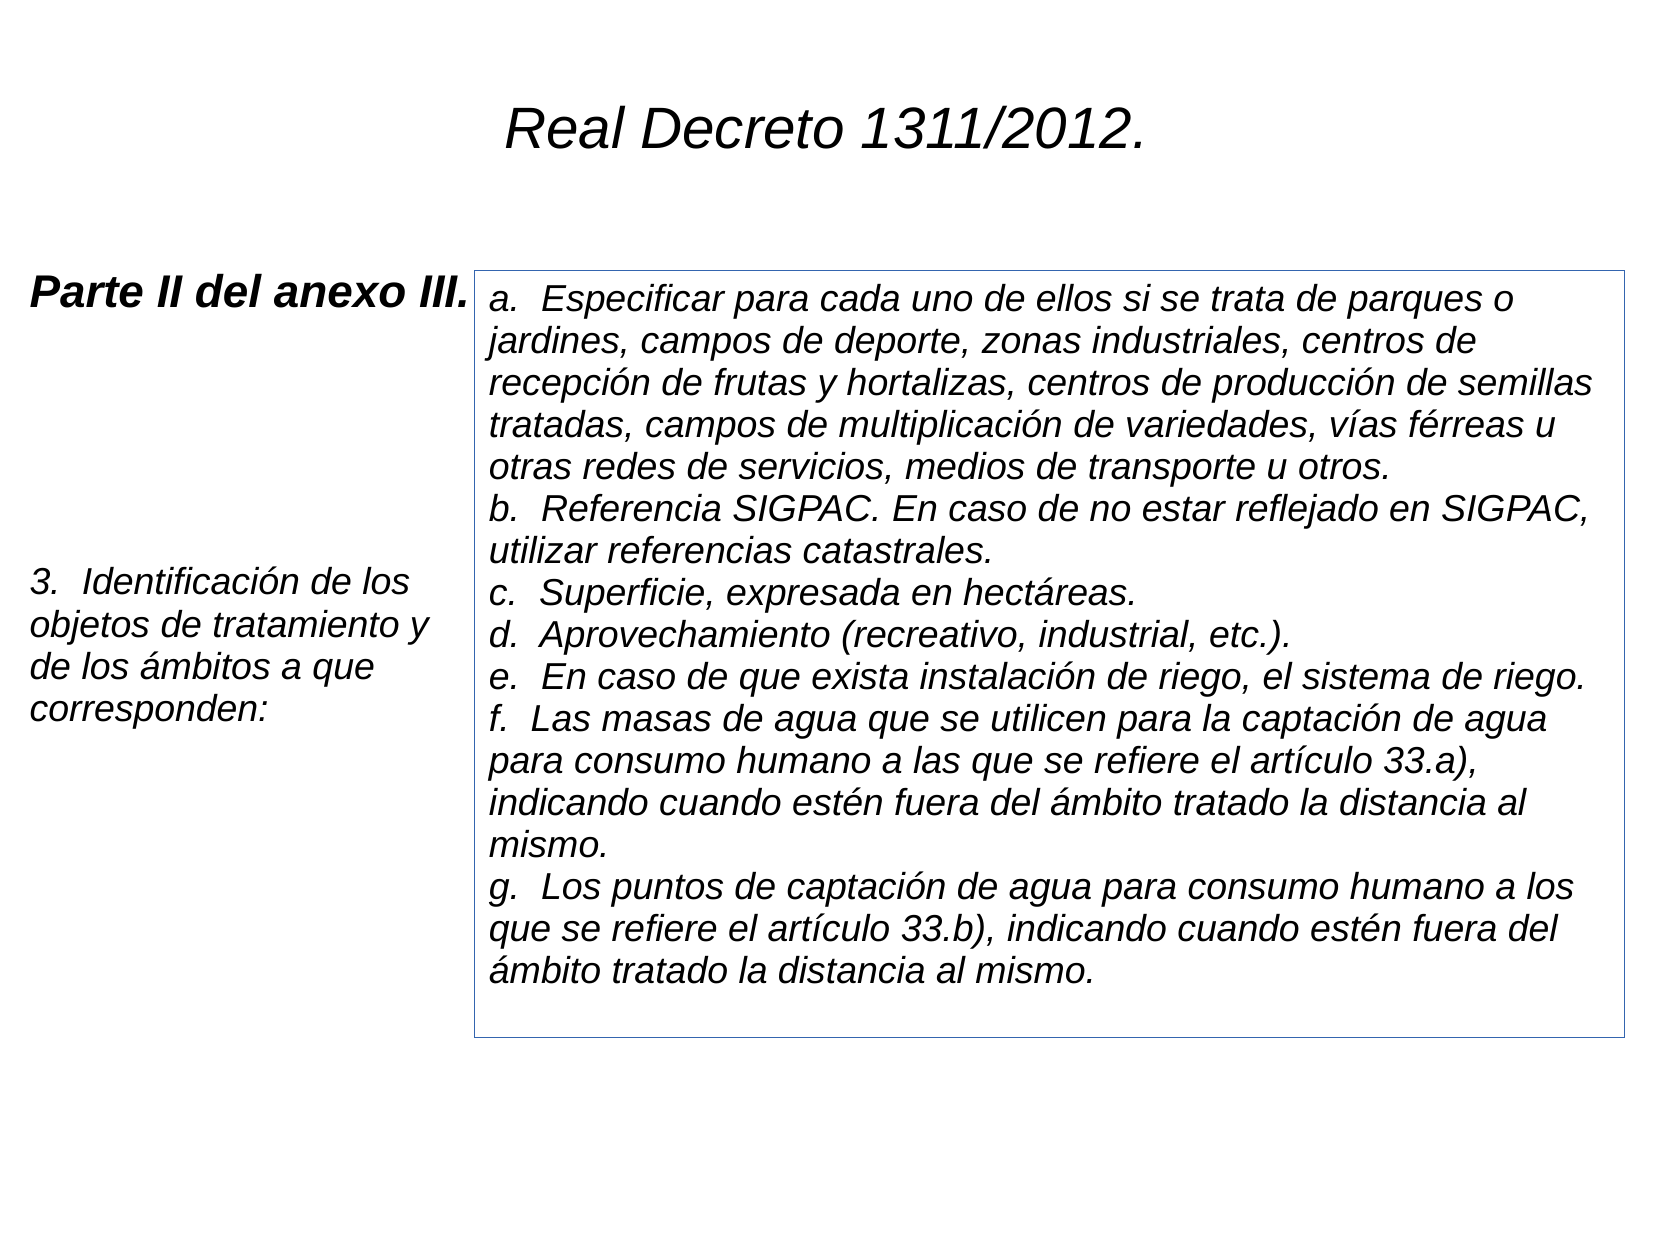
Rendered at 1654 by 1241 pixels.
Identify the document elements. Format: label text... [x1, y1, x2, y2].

text_box a. Especificar para cada uno de ellos si se trata de parques o jardines, campos de deporte, zonas industriales, centros de recepción de frutas y hortalizas, centros de producción de semillas tratadas, campos de multiplicación de variedades, vías férreas u otras redes de servicios, medios de transporte u otros. b. Referencia SIGPAC. En caso de no estar reflejado en SIGPAC, utilizar referencias catastrales. c. Superficie, expresada en hectáreas. d. Aprovechamiento (recreativo, industrial, etc.). e. En caso de que exista instalación de riego, el sistema de riego. f. Las masas de agua que se utilicen para la captación de agua para consumo humano a las que se refiere el artículo 33.a), indicando cuando estén fuera del ámbito tratado la distancia al mismo. g. Los puntos de captación de agua para consumo humano a los que se refiere el artículo 33.b), indicando cuando estén fuera del ámbito tratado la distancia al mismo. [474, 270, 1625, 1038]
list Parte II del anexo III. 3. Identificación de los objetos de tratamiento y de los ámbitos a que corresponden: [29, 265, 1625, 1241]
title Real Decreto 1311/2012. [82, 49, 1571, 207]
